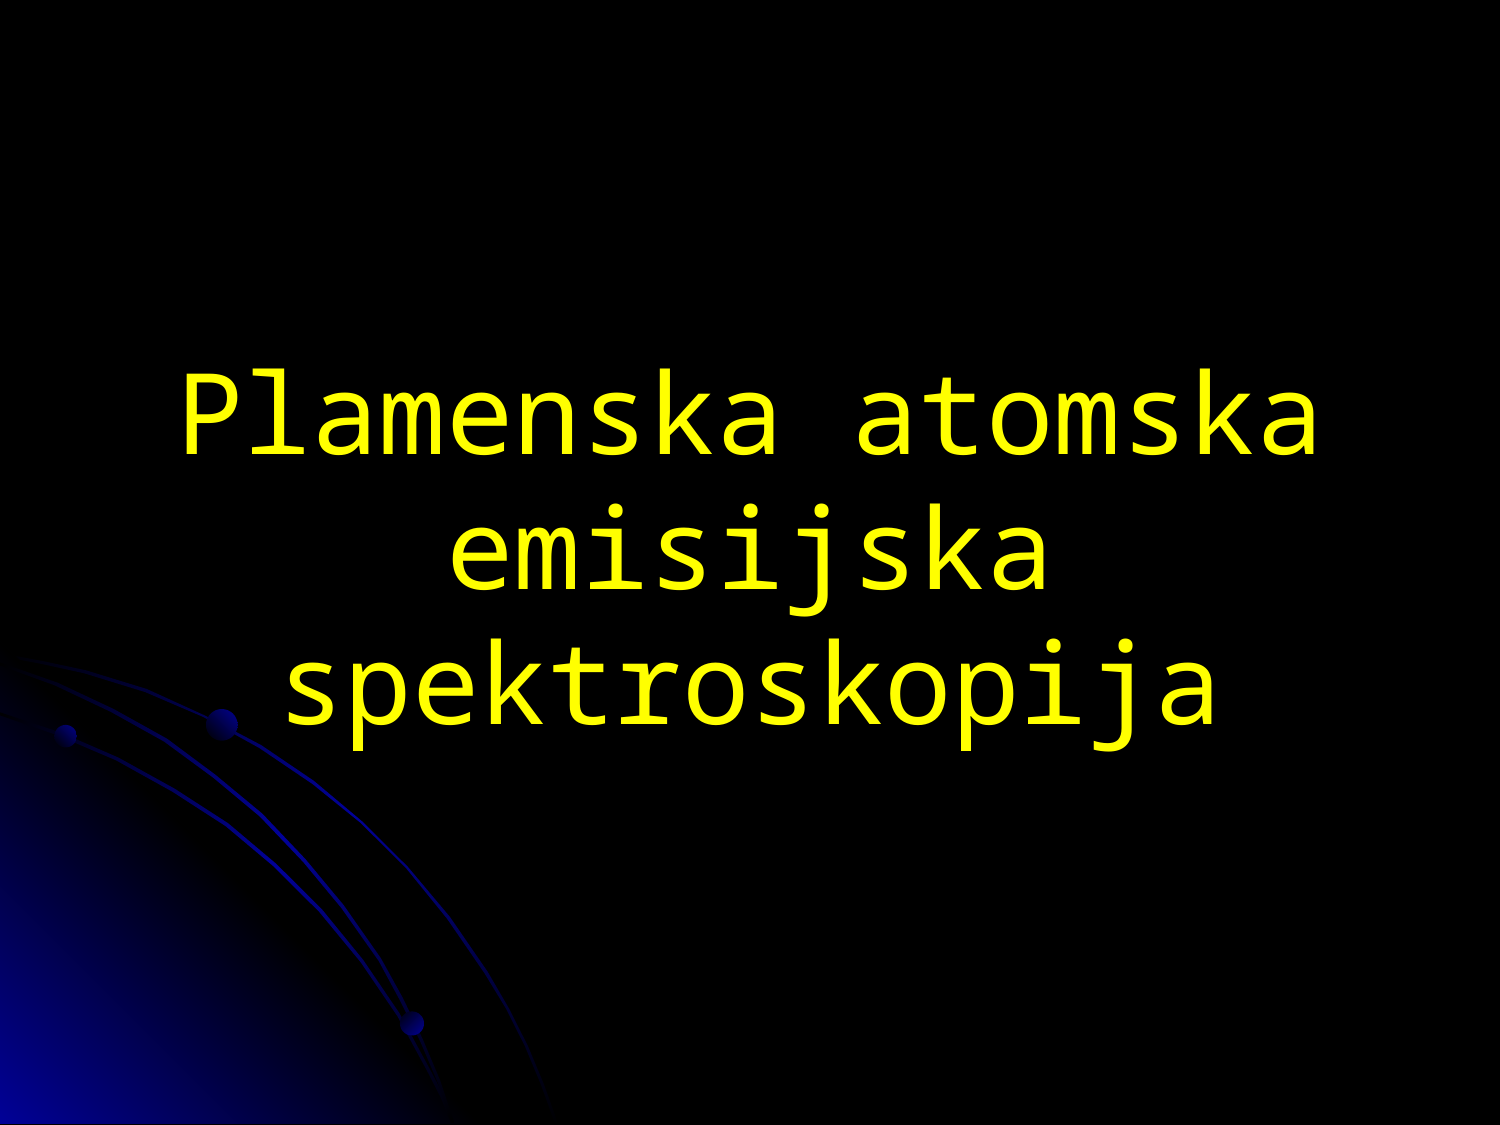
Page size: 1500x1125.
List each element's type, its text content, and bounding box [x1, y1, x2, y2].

title Plamenska atomska emisijska spektroskopija [112, 290, 1388, 799]
